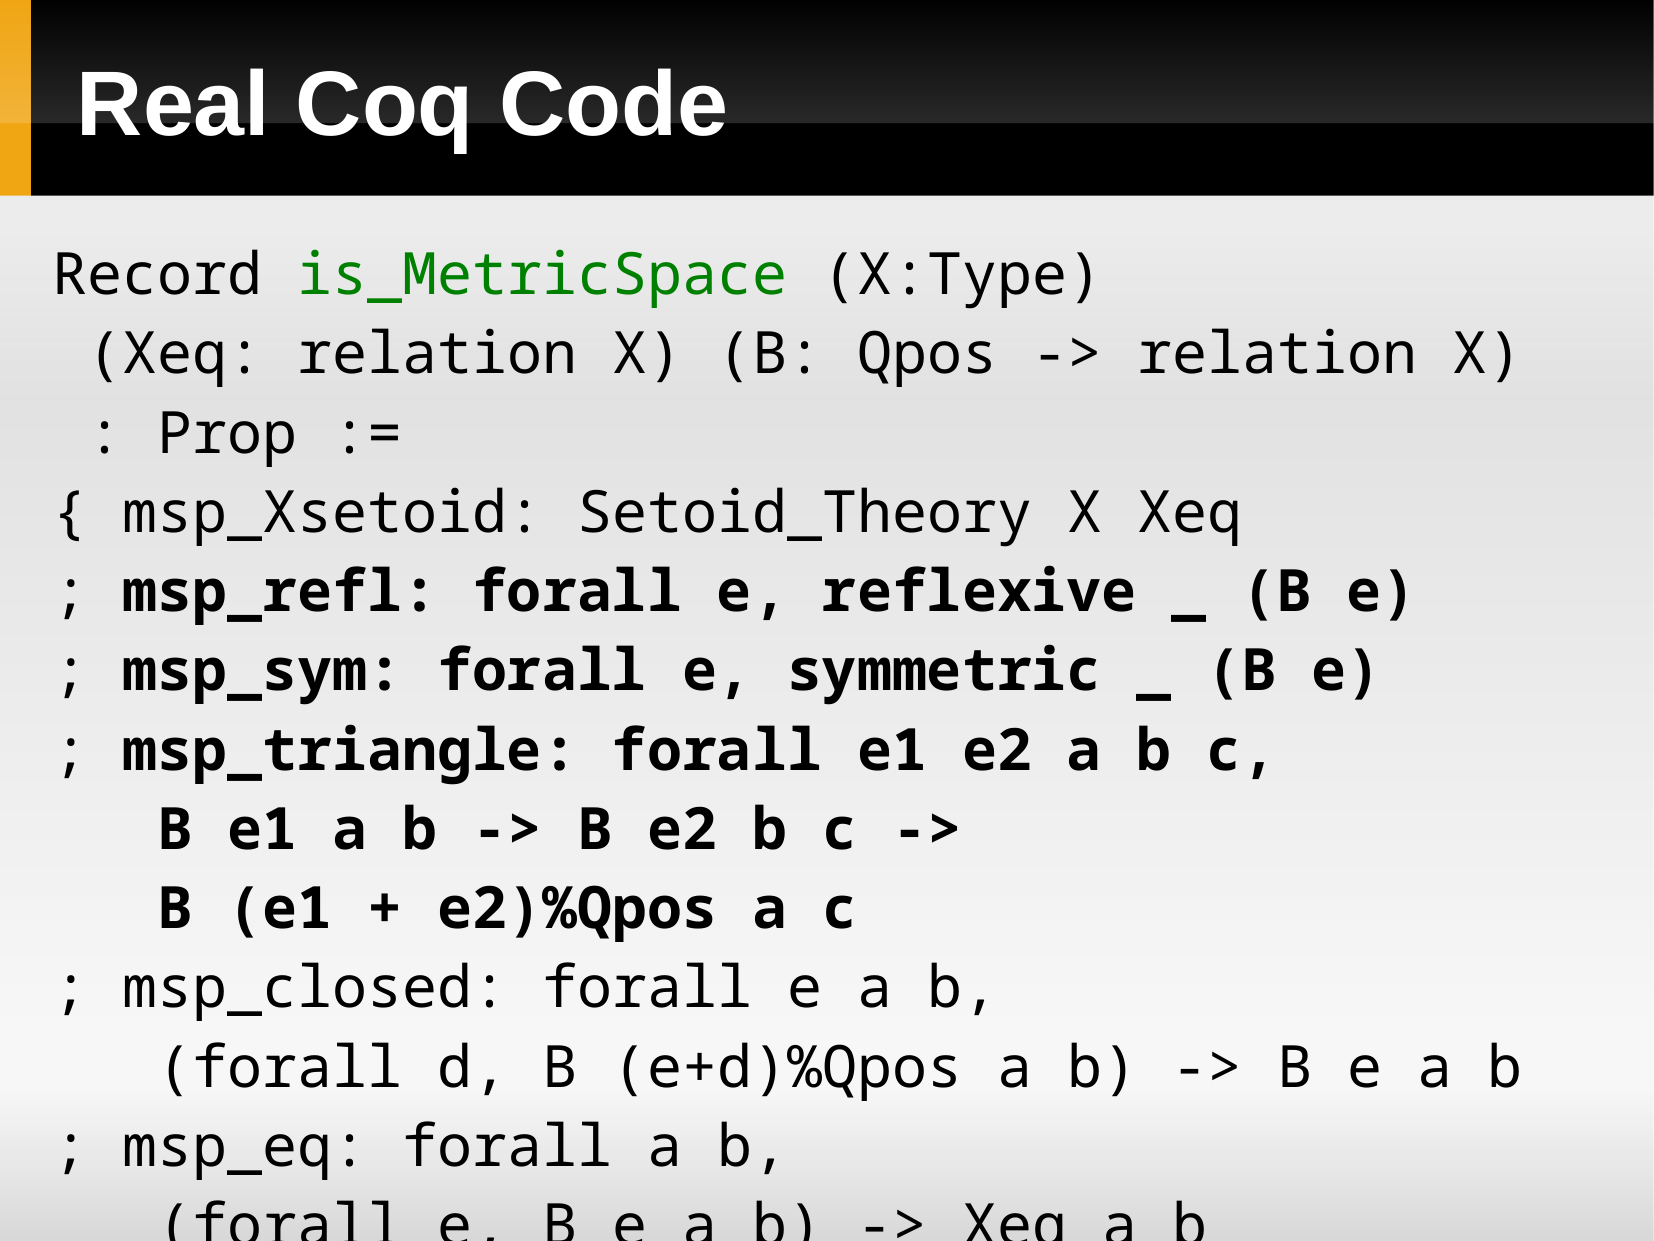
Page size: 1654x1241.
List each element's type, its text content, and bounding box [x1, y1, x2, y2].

text_box Record is_MetricSpace (X:Type) (Xeq: relation X) (B: Qpos -> relation X) : Prop := { msp_Xsetoid: Setoid_Theory X Xeq ; msp_refl: forall e, reflexive _ (B e) ; msp_sym: forall e, symmetric _ (B e) ; msp_triangle: forall e1 e2 a b c, B e1 a b -> B e2 b c -> B (e1 + e2)%Qpos a c ; msp_closed: forall e a b, (forall d, B (e+d)%Qpos a b) -> B e a b ; msp_eq: forall a b, (forall e, B e a b) -> Xeq a b }. [37, 225, 1613, 1241]
title Real Coq Code [76, 0, 1565, 208]
picture [0, 0, 1654, 1241]
